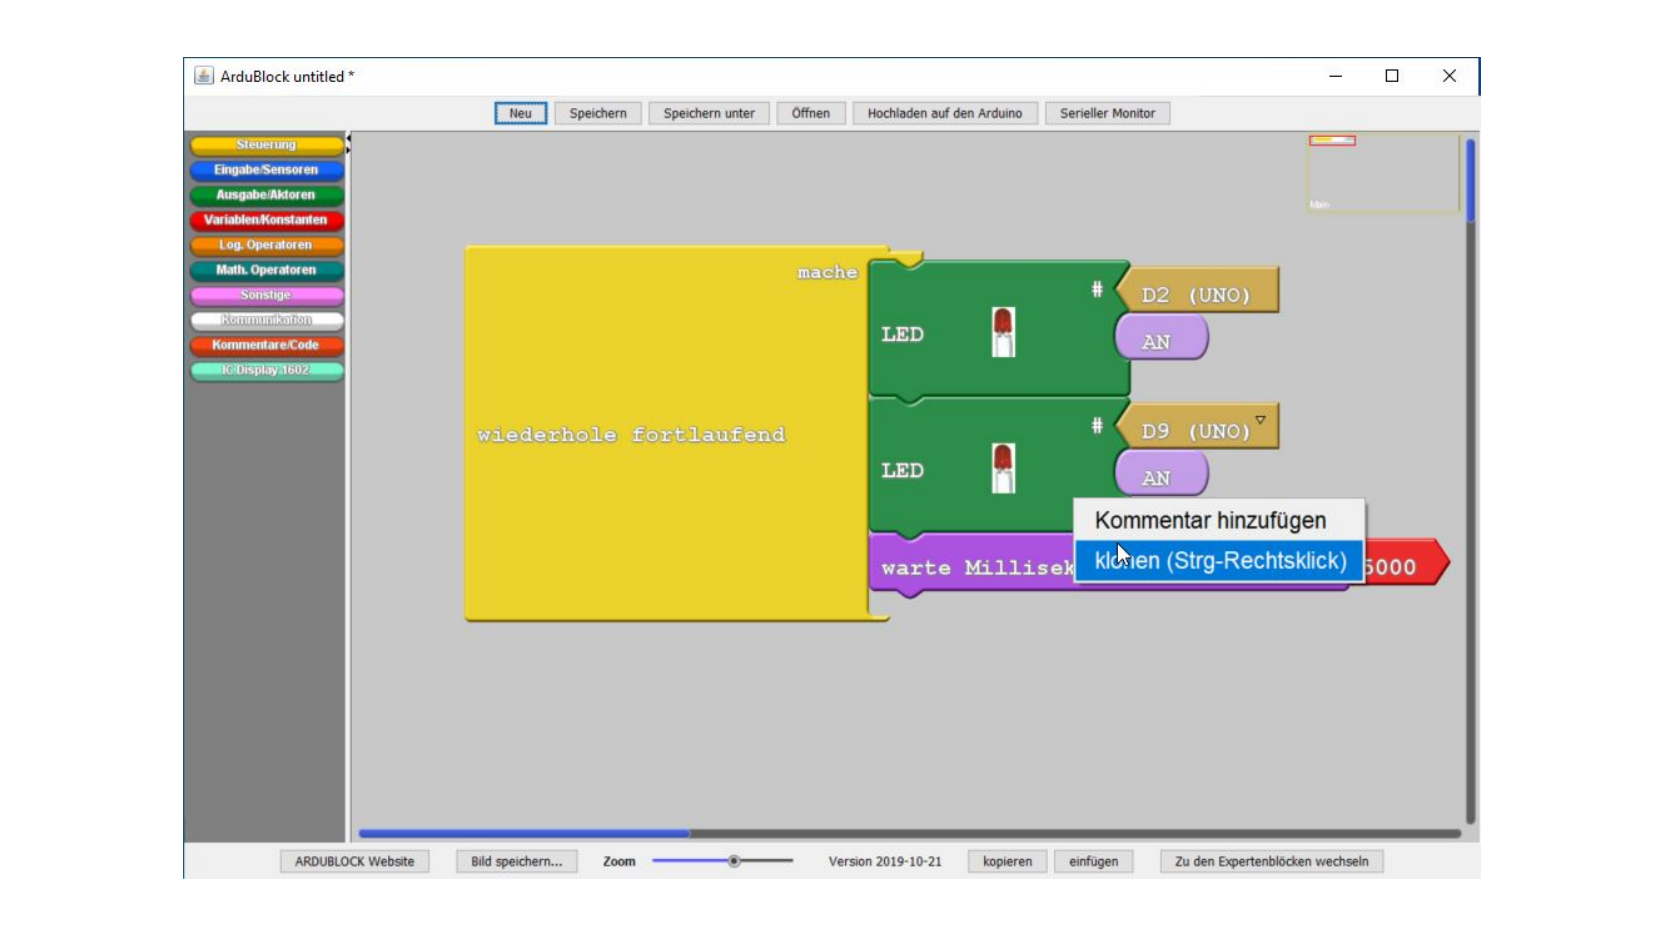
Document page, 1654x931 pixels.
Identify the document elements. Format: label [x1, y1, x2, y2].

picture [183, 57, 1481, 879]
